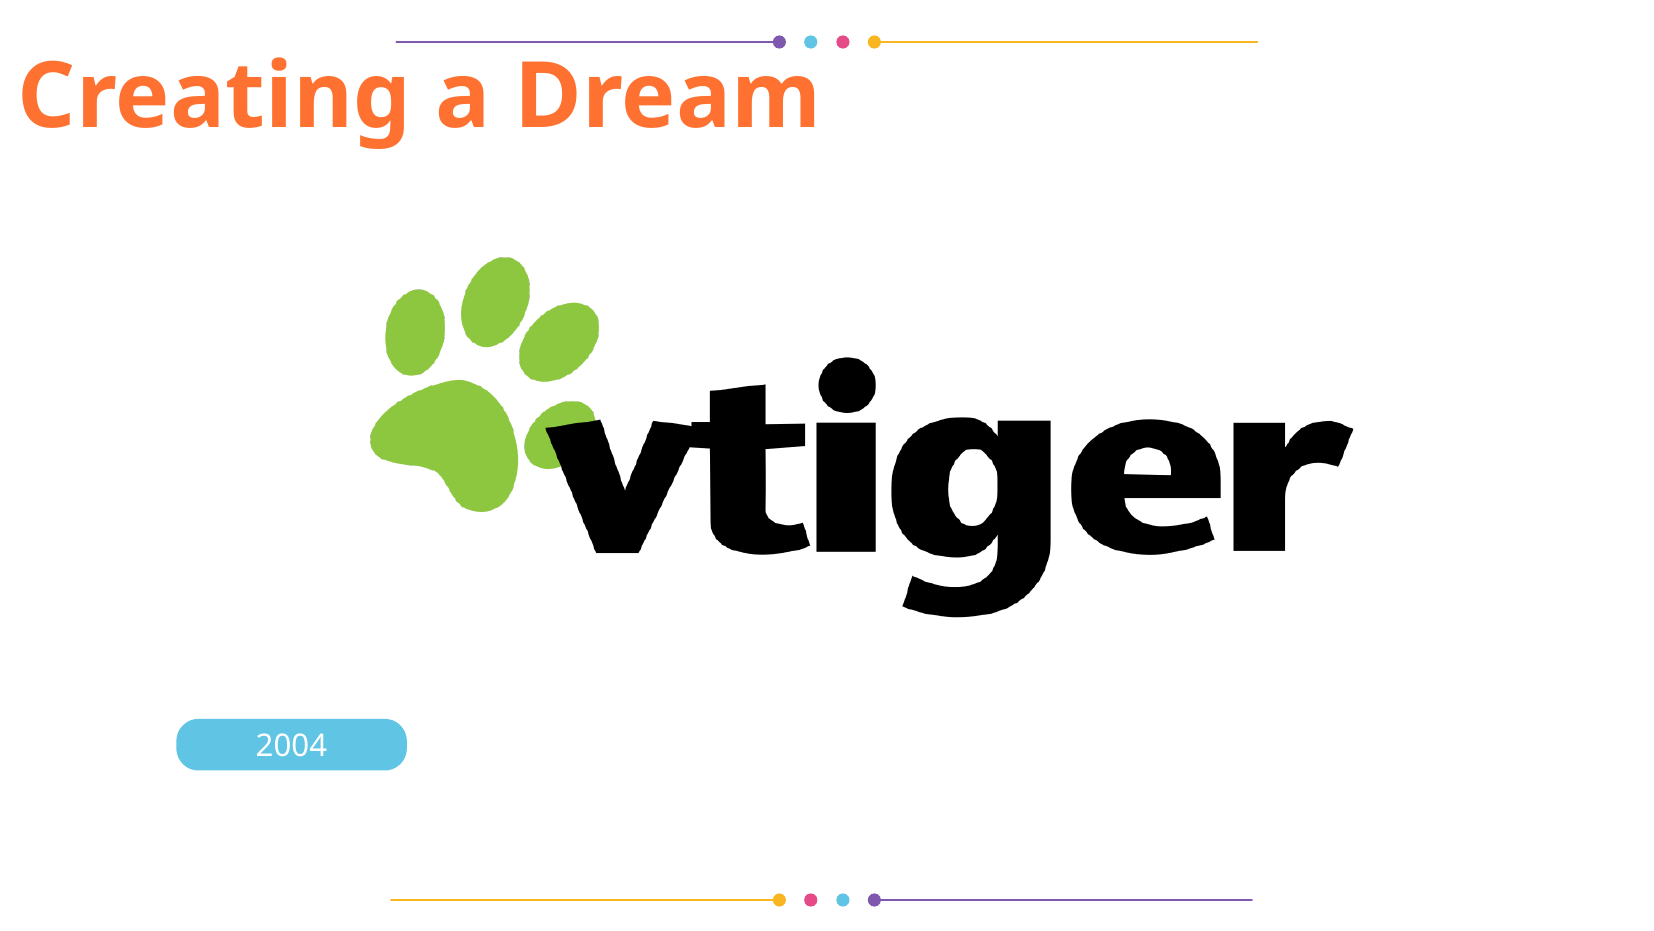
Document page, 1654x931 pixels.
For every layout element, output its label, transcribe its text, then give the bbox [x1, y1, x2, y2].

title Creating a Dream [17, 7, 1022, 178]
title CANDY [129, 187, 686, 378]
picture [349, 236, 1359, 620]
text_box 2004 [176, 718, 407, 771]
